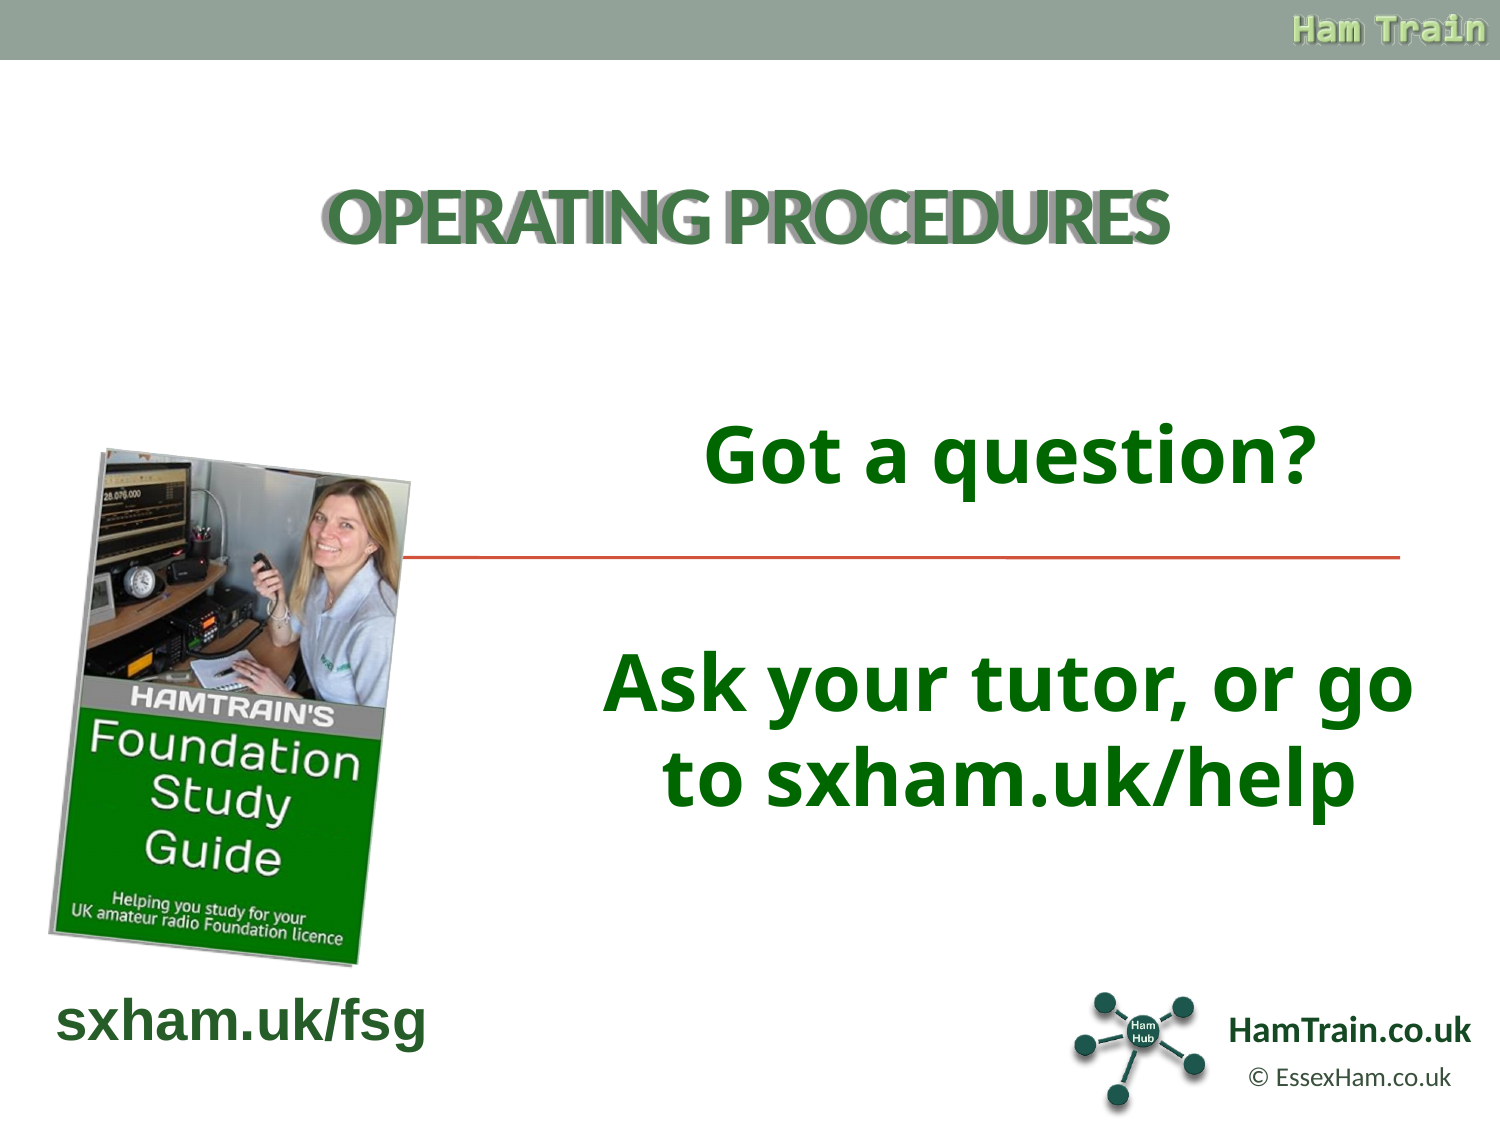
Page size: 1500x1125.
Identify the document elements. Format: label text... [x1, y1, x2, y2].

text_box sxham.uk/fsg [40, 974, 620, 1112]
subtitle Got a question? Ask your tutor, or go to sxham.uk/help [584, 397, 1436, 823]
title Operating Procedures [106, 132, 1394, 269]
picture [1068, 977, 1211, 1120]
text_box © EssexHam.co.uk [1232, 1052, 1467, 1099]
picture [53, 447, 412, 965]
text_box HamTrain.co.uk [1214, 998, 1487, 1058]
